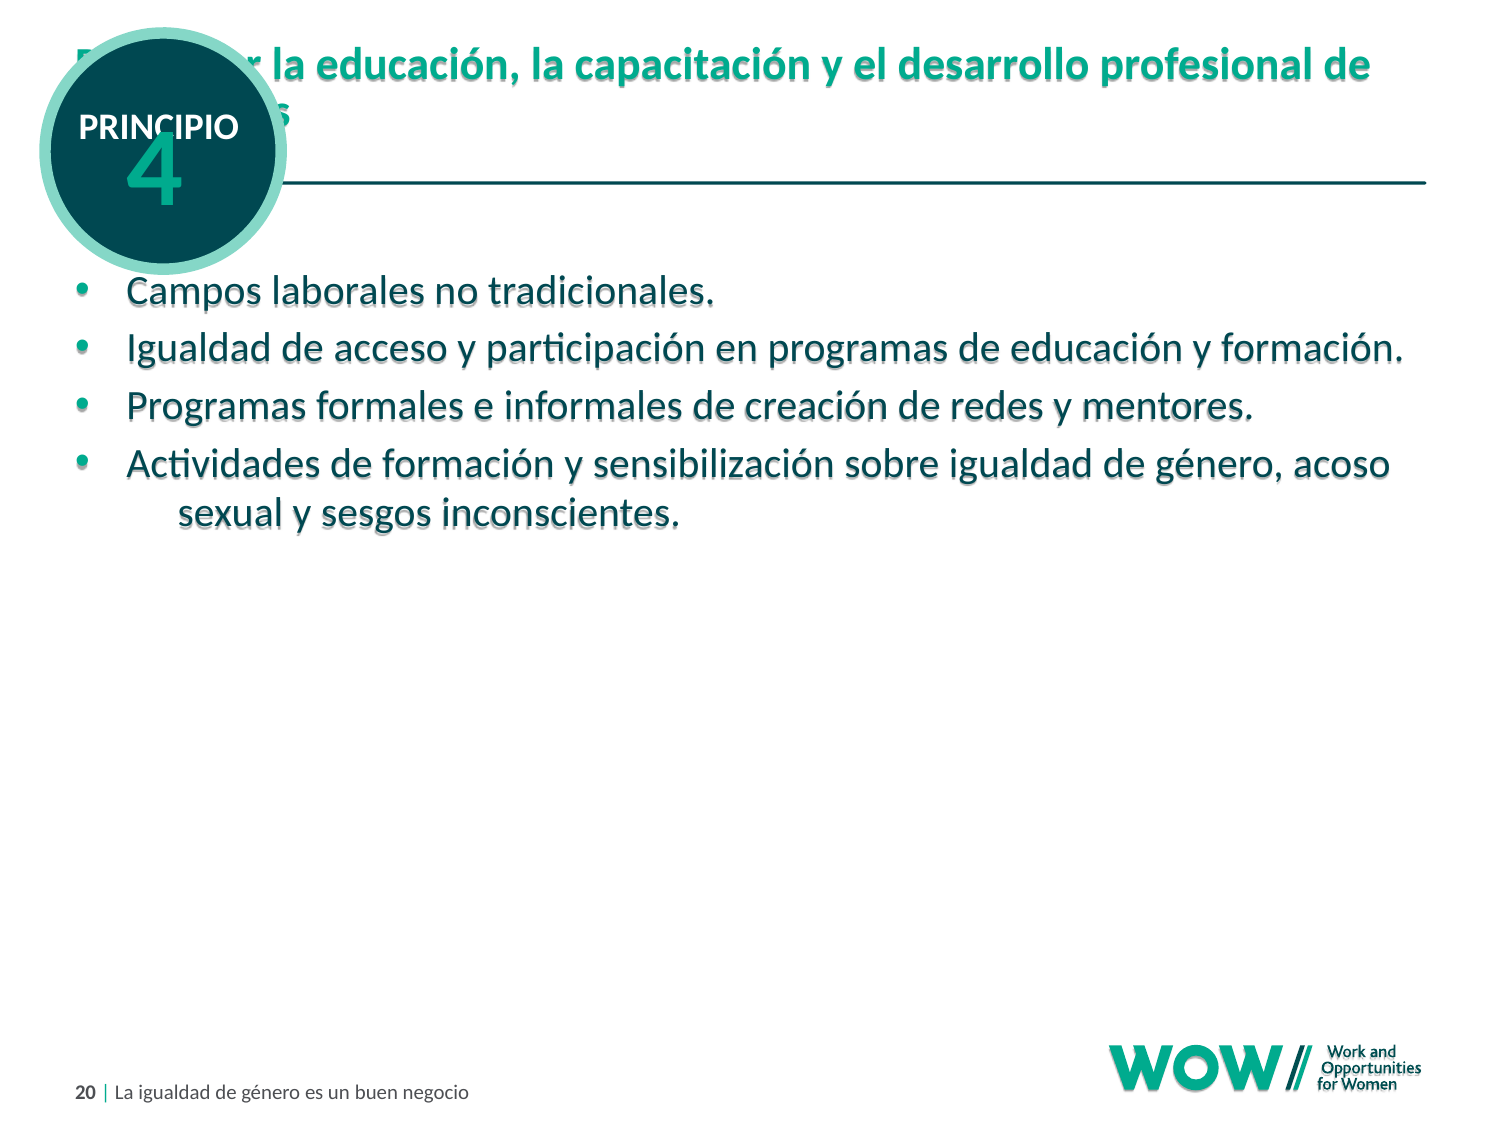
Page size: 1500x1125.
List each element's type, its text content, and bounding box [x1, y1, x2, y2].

title Promover la educación, la capacitación y el desarrollo profesional de las mujeres [342, 77, 1312, 191]
text_box [64, 216, 262, 270]
list Campos laborales no tradicionales. Igualdad de acceso y participación en programas de educación y formación. Programas formales e informales de creación de redes y mentores. Actividades de formación y sensibilización sobre igualdad de género, acoso sexual y sesgos inconscientes. [75, 347, 1169, 1014]
text_box 20 | La igualdad de género es un buen negocio [75, 1045, 700, 1106]
text_box PRINCIPIO 4 [29, 65, 297, 216]
text_box [78, 32, 244, 65]
